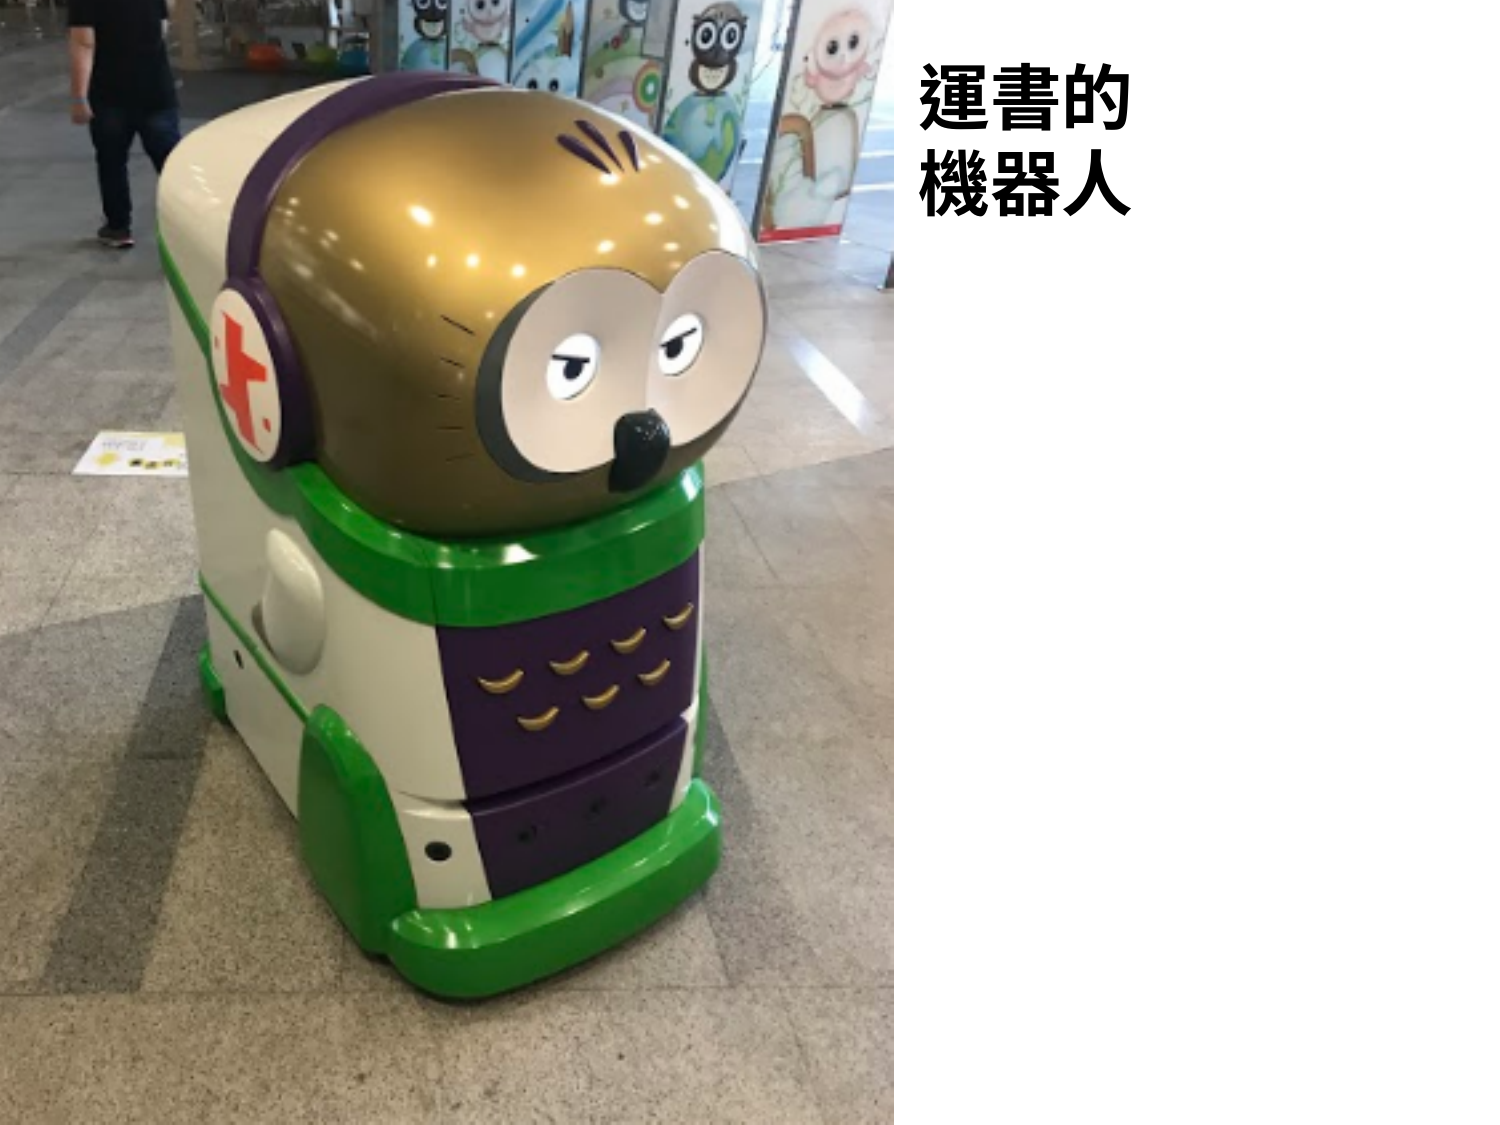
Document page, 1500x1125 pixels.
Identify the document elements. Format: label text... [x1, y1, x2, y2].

picture [0, 0, 894, 1125]
title 運書的 機器人 [903, 45, 1426, 233]
